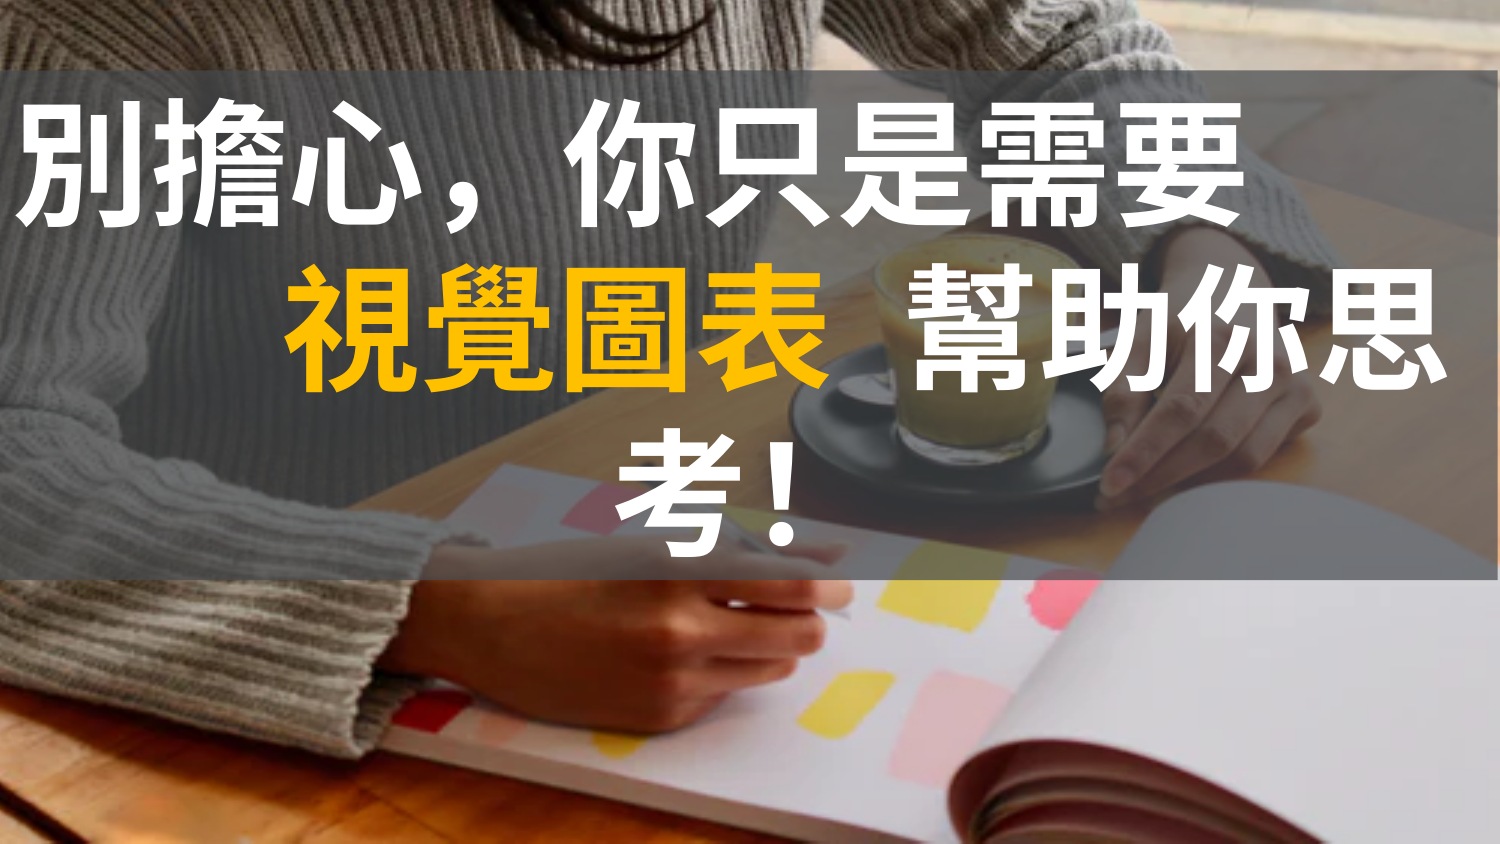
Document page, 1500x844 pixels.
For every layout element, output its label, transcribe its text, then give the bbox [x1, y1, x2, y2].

text_box 別擔心，你只是需要 視覺圖表 幫助你思考！ [0, 70, 1498, 581]
picture [0, 0, 1500, 844]
